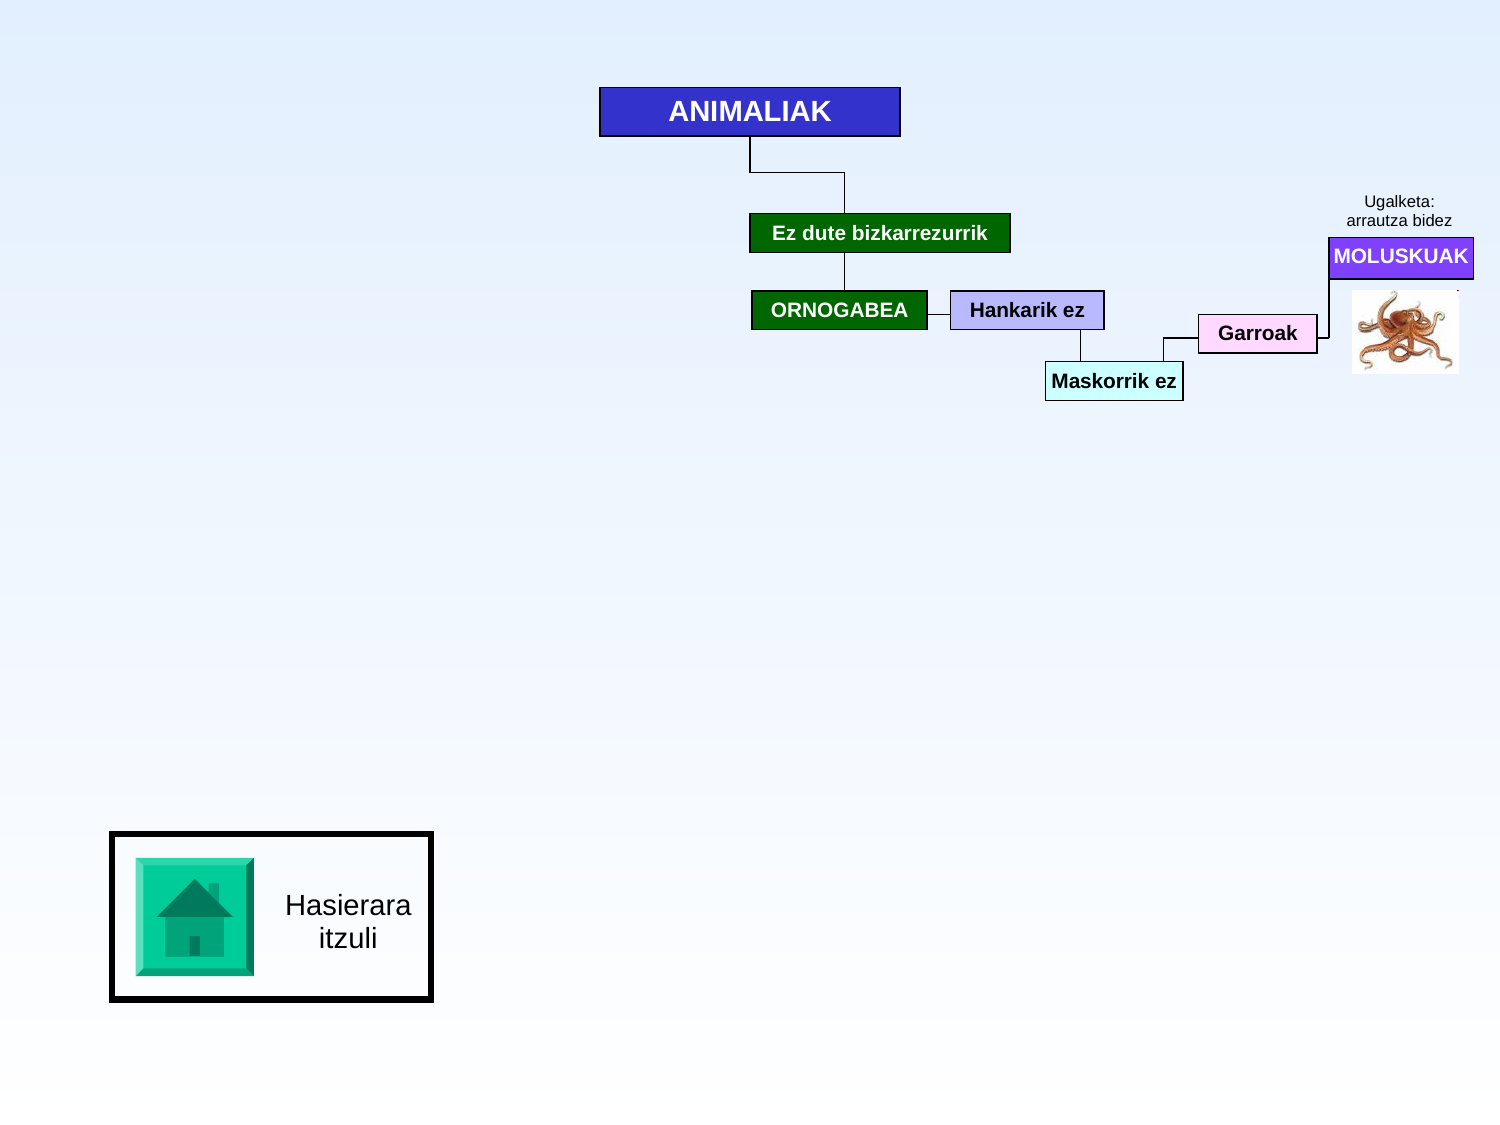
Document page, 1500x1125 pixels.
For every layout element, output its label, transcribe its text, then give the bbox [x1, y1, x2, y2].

picture [1352, 290, 1459, 374]
text_box Garroak [1198, 314, 1317, 354]
text_box Ugalketa: arrautza bidez [1328, 184, 1471, 238]
text_box MOLUSKUAK [1328, 237, 1474, 279]
text_box Hankarik ez [950, 290, 1105, 330]
text_box Hasierara itzuli [265, 881, 428, 963]
text_box Ez dute bizkarrezurrik [749, 213, 1010, 253]
text_box ANIMALIAK [600, 87, 901, 136]
text_box Maskorrik ez [1045, 361, 1183, 401]
text_box ORNOGABEA [752, 290, 928, 330]
